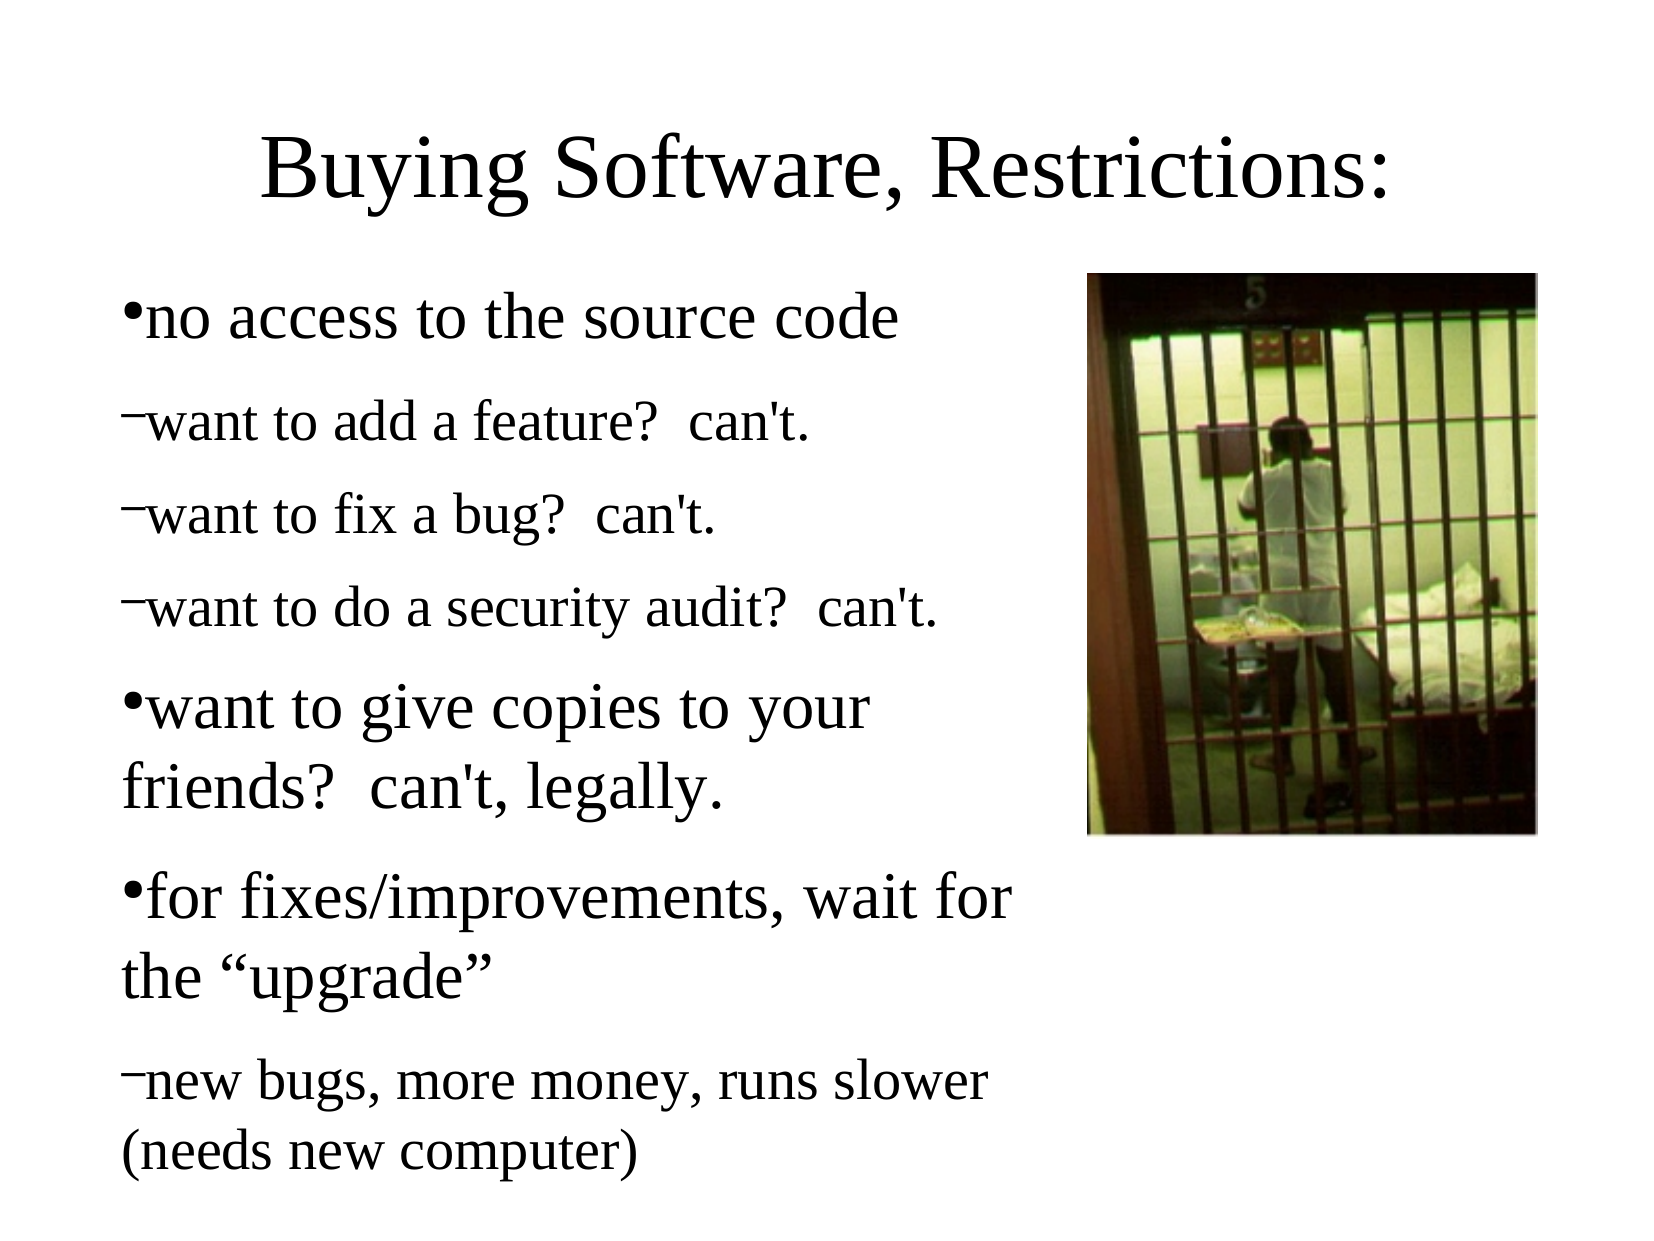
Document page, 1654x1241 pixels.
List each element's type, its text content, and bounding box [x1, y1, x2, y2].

title Buying Software, Restrictions: [121, 102, 1534, 219]
list no access to the source code want to add a feature? can't. want to fix a bug? can't. want to do a security audit? can't. want to give copies to your friends? can't, legally. for fixes/improvements, wait for the “upgrade” new bugs, more money, runs slower (needs new computer) [121, 272, 1054, 1190]
picture [1087, 273, 1538, 839]
